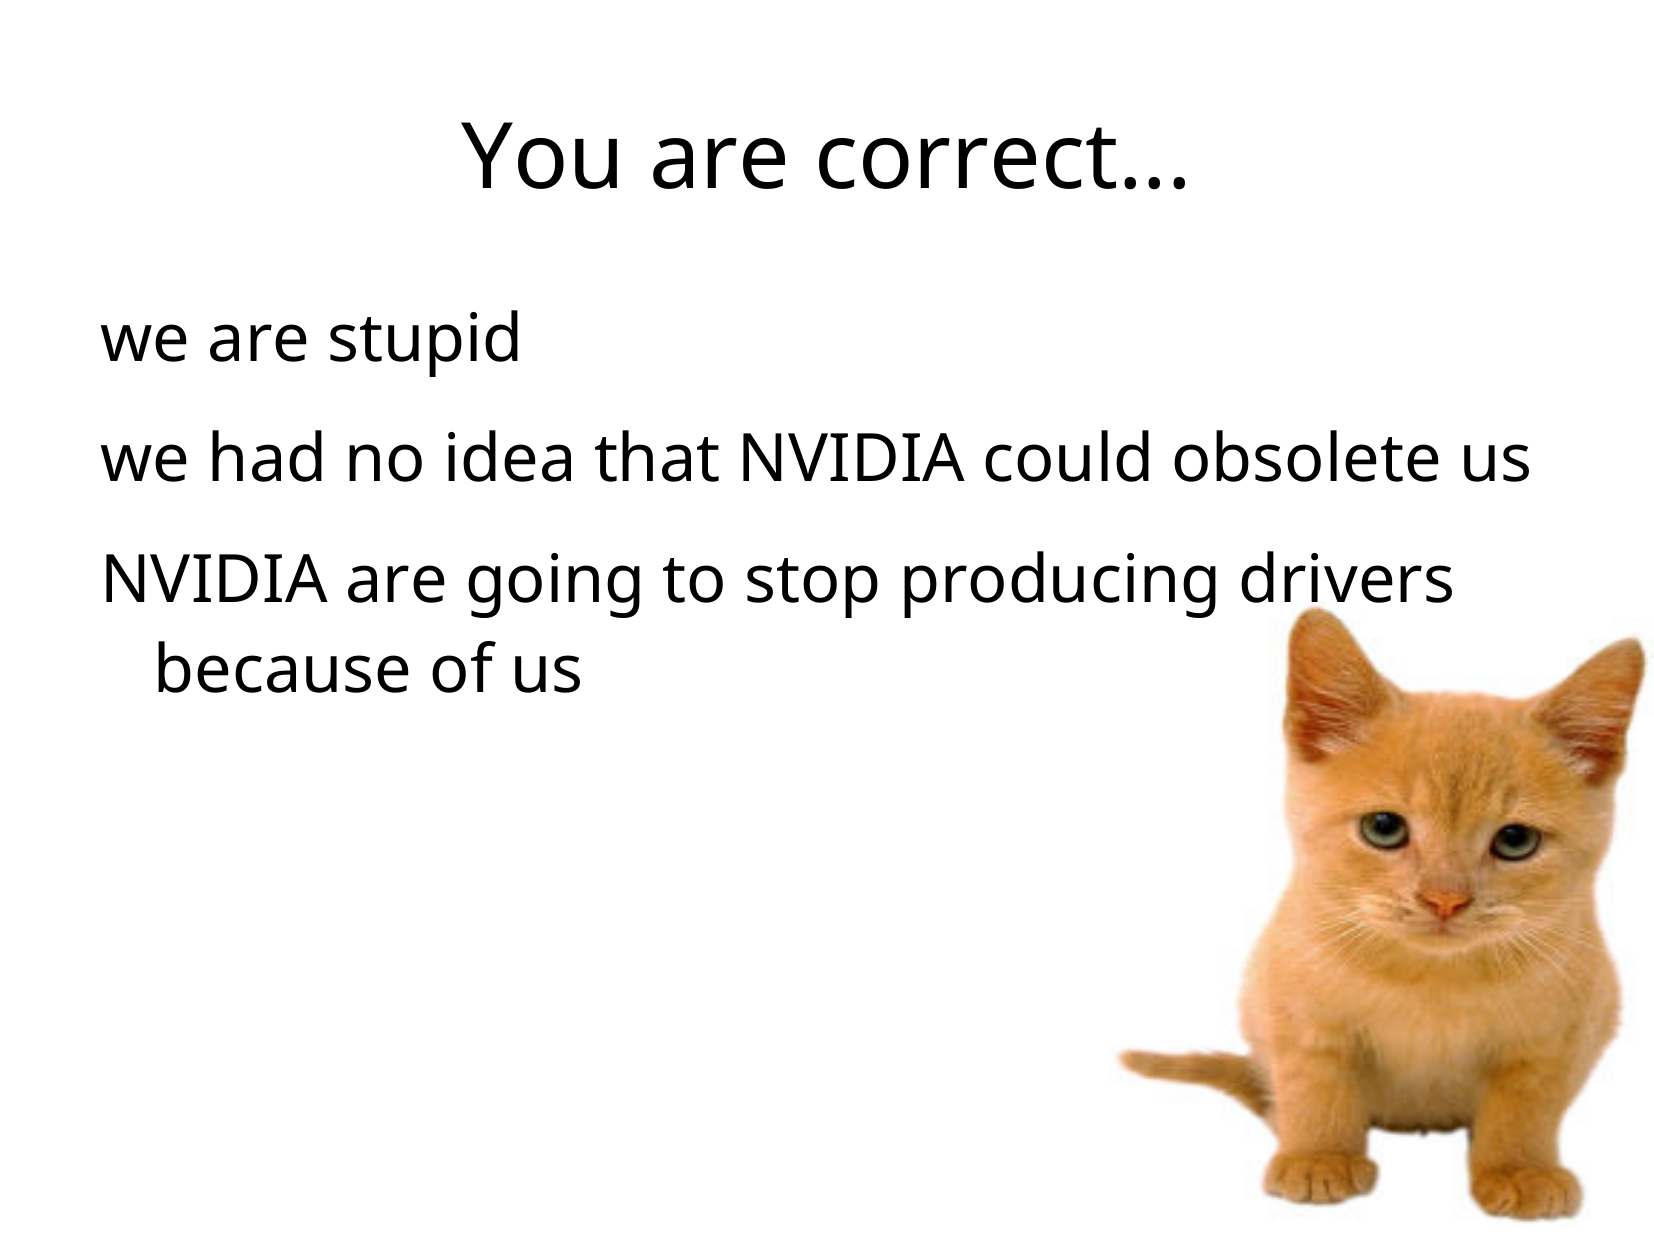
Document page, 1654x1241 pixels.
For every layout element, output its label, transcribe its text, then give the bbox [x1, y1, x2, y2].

title You are correct... [82, 49, 1571, 257]
picture [1109, 600, 1654, 1227]
list we are stupid we had no idea that NVIDIA could obsolete us NVIDIA are going to stop producing drivers because of us [82, 290, 1571, 1109]
